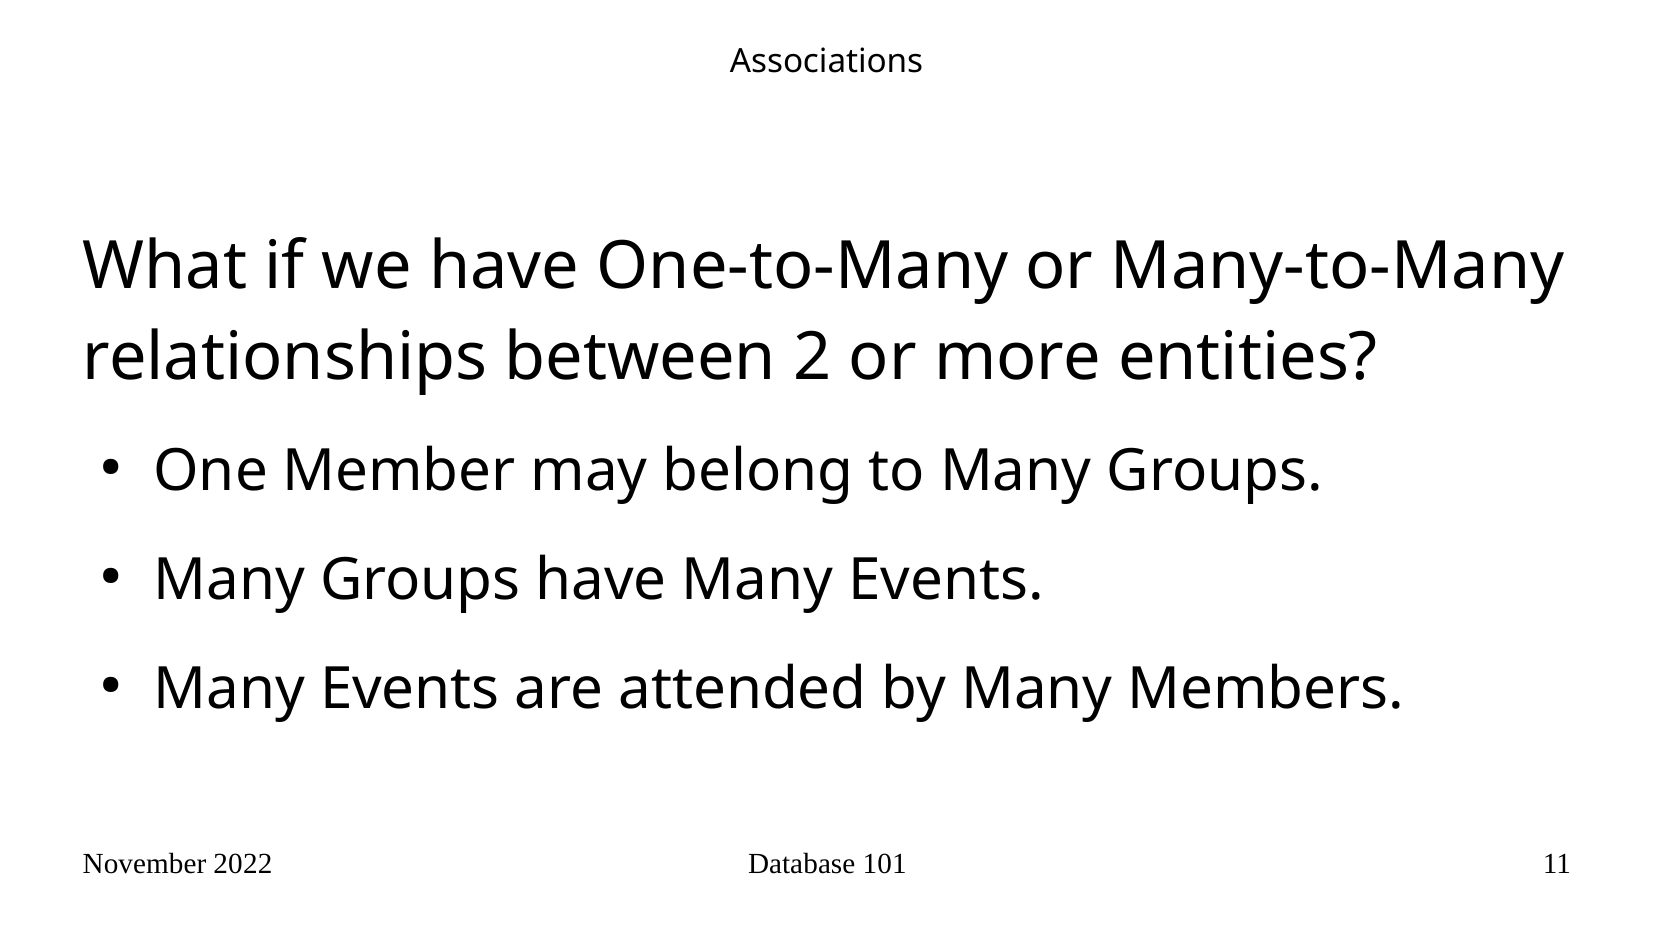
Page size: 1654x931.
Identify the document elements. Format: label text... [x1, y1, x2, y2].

list What if we have One-to-Many or Many-to-Many relationships between 2 or more entities? One Member may belong to Many Groups. Many Groups have Many Events. Many Events are attended by Many Members. [82, 217, 1571, 758]
title Associations [82, 37, 1571, 193]
